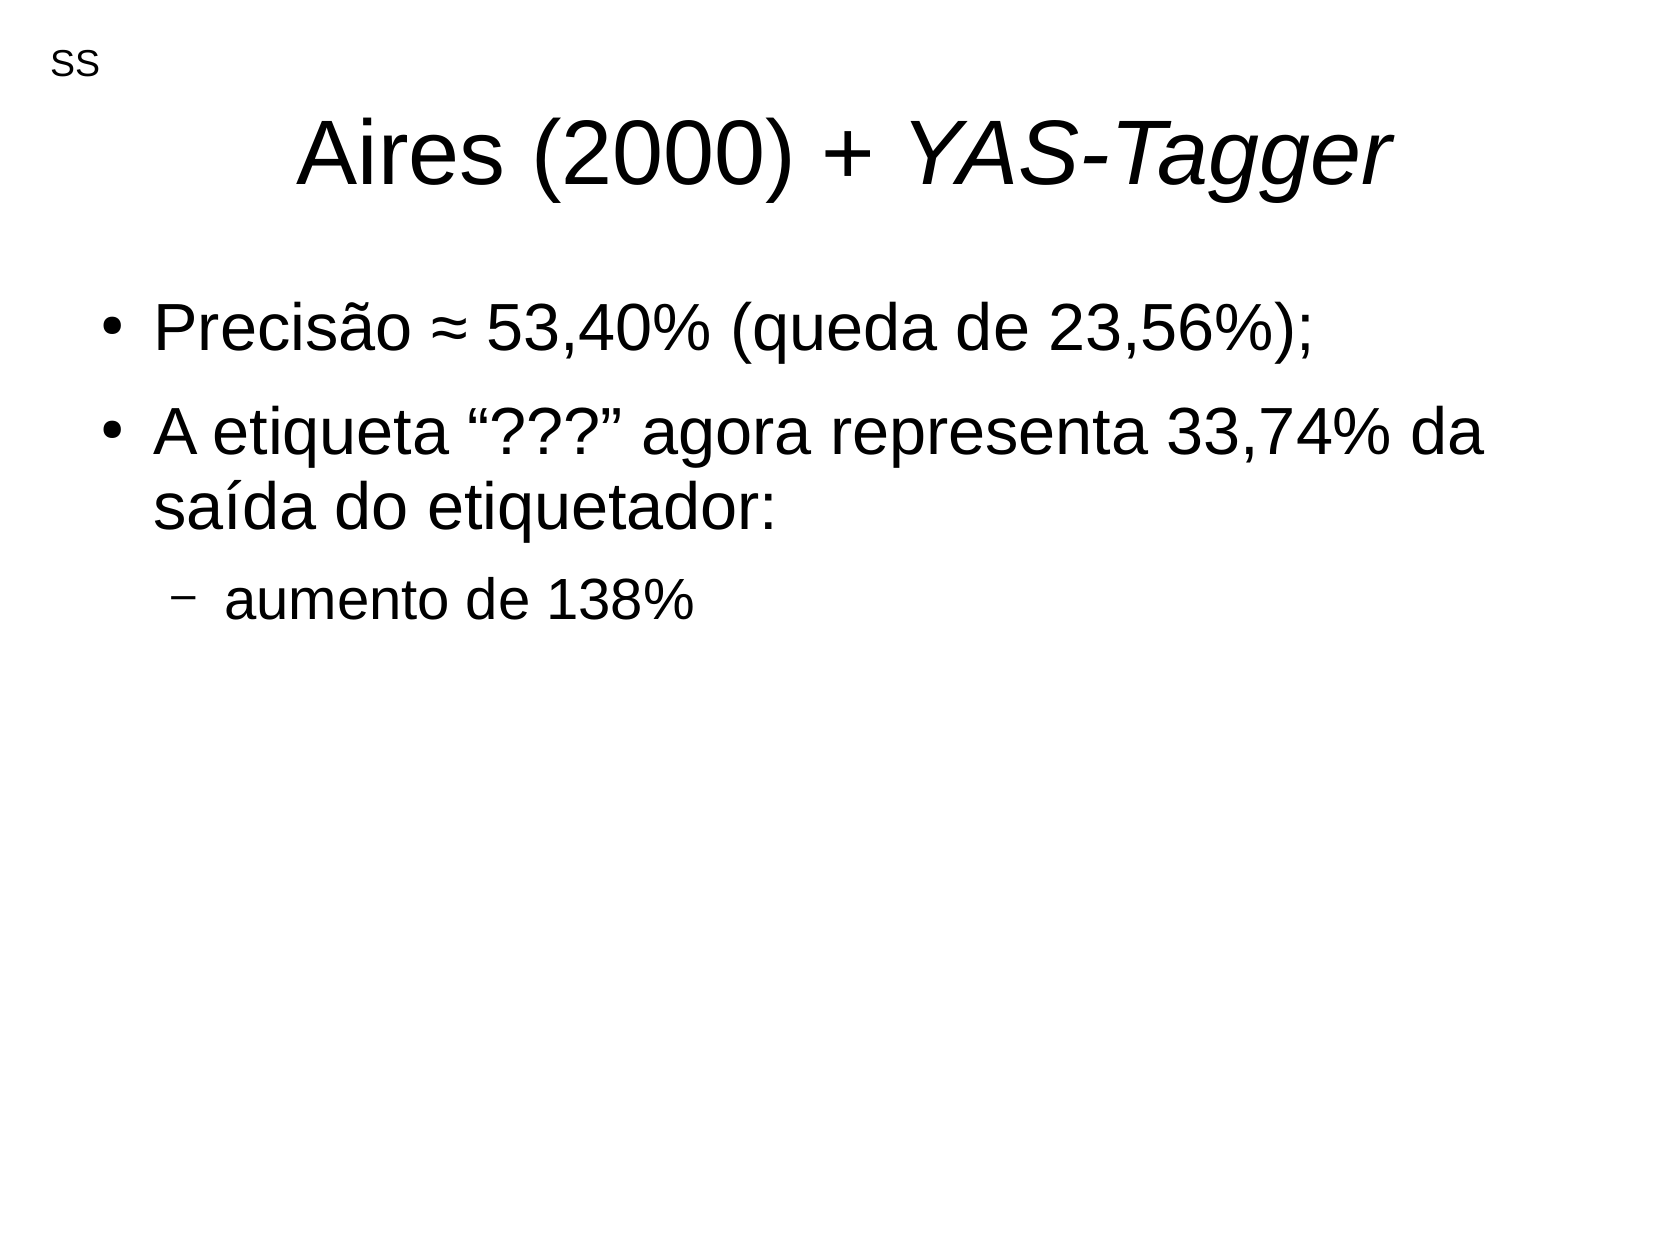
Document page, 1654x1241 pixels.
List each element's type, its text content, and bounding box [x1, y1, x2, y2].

title Aires (2000) + YAS-Tagger [82, 49, 1571, 257]
text_box SS [35, 35, 116, 93]
list Precisão ≈ 53,40% (queda de 23,56%); A etiqueta “???” agora representa 33,74% da saída do etiquetador: aumento de 138% [82, 290, 1571, 1010]
